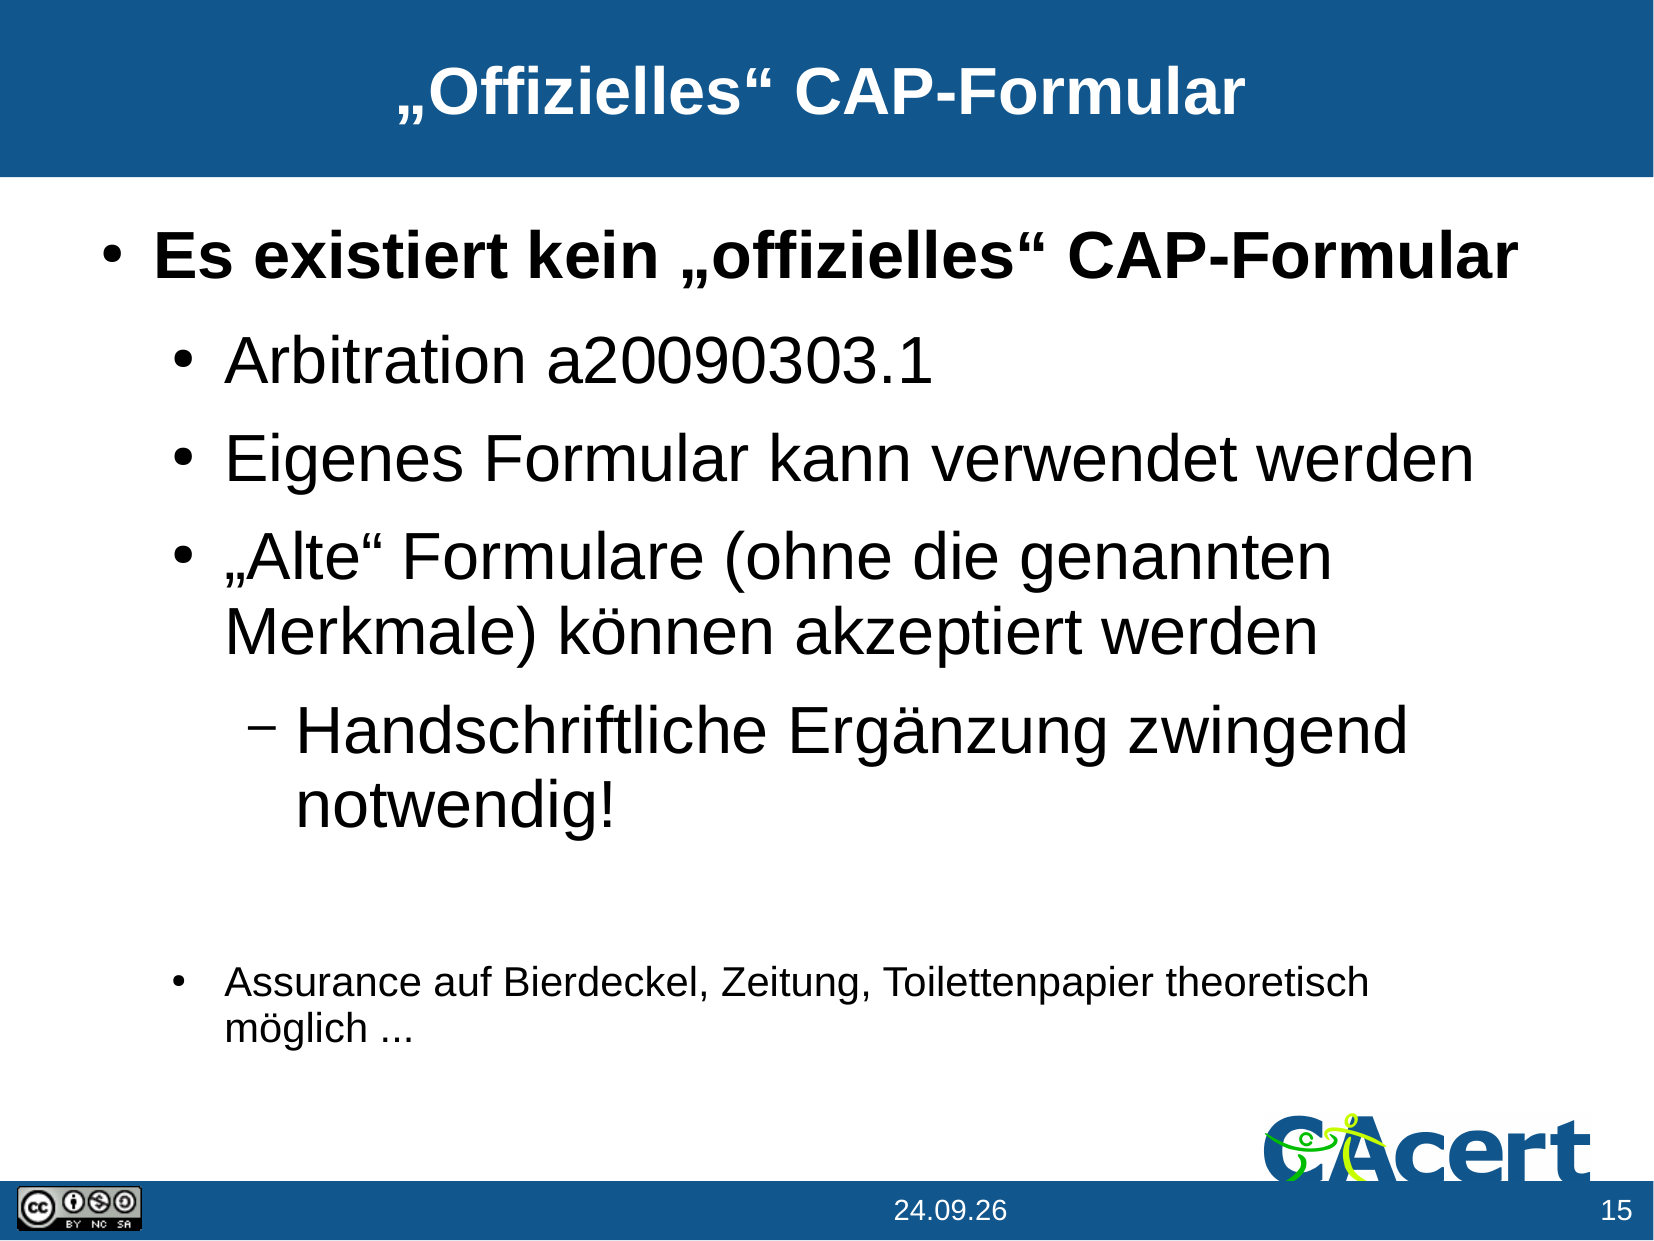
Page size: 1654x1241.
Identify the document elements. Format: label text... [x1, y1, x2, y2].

picture [1263, 1112, 1591, 1181]
title „Offizielles“ CAP-Formular [76, 17, 1565, 166]
list Es existiert kein „offizielles“ CAP-Formular Arbitration a20090303.1 Eigenes Formular kann verwendet werden „Alte“ Formulare (ohne die genannten Merkmale) können akzeptiert werden Handschriftliche Ergänzung zwingend notwendig! Assurance auf Bierdeckel, Zeitung, Toilettenpapier theoretisch möglich ... [82, 218, 1571, 1091]
picture [17, 1186, 142, 1231]
